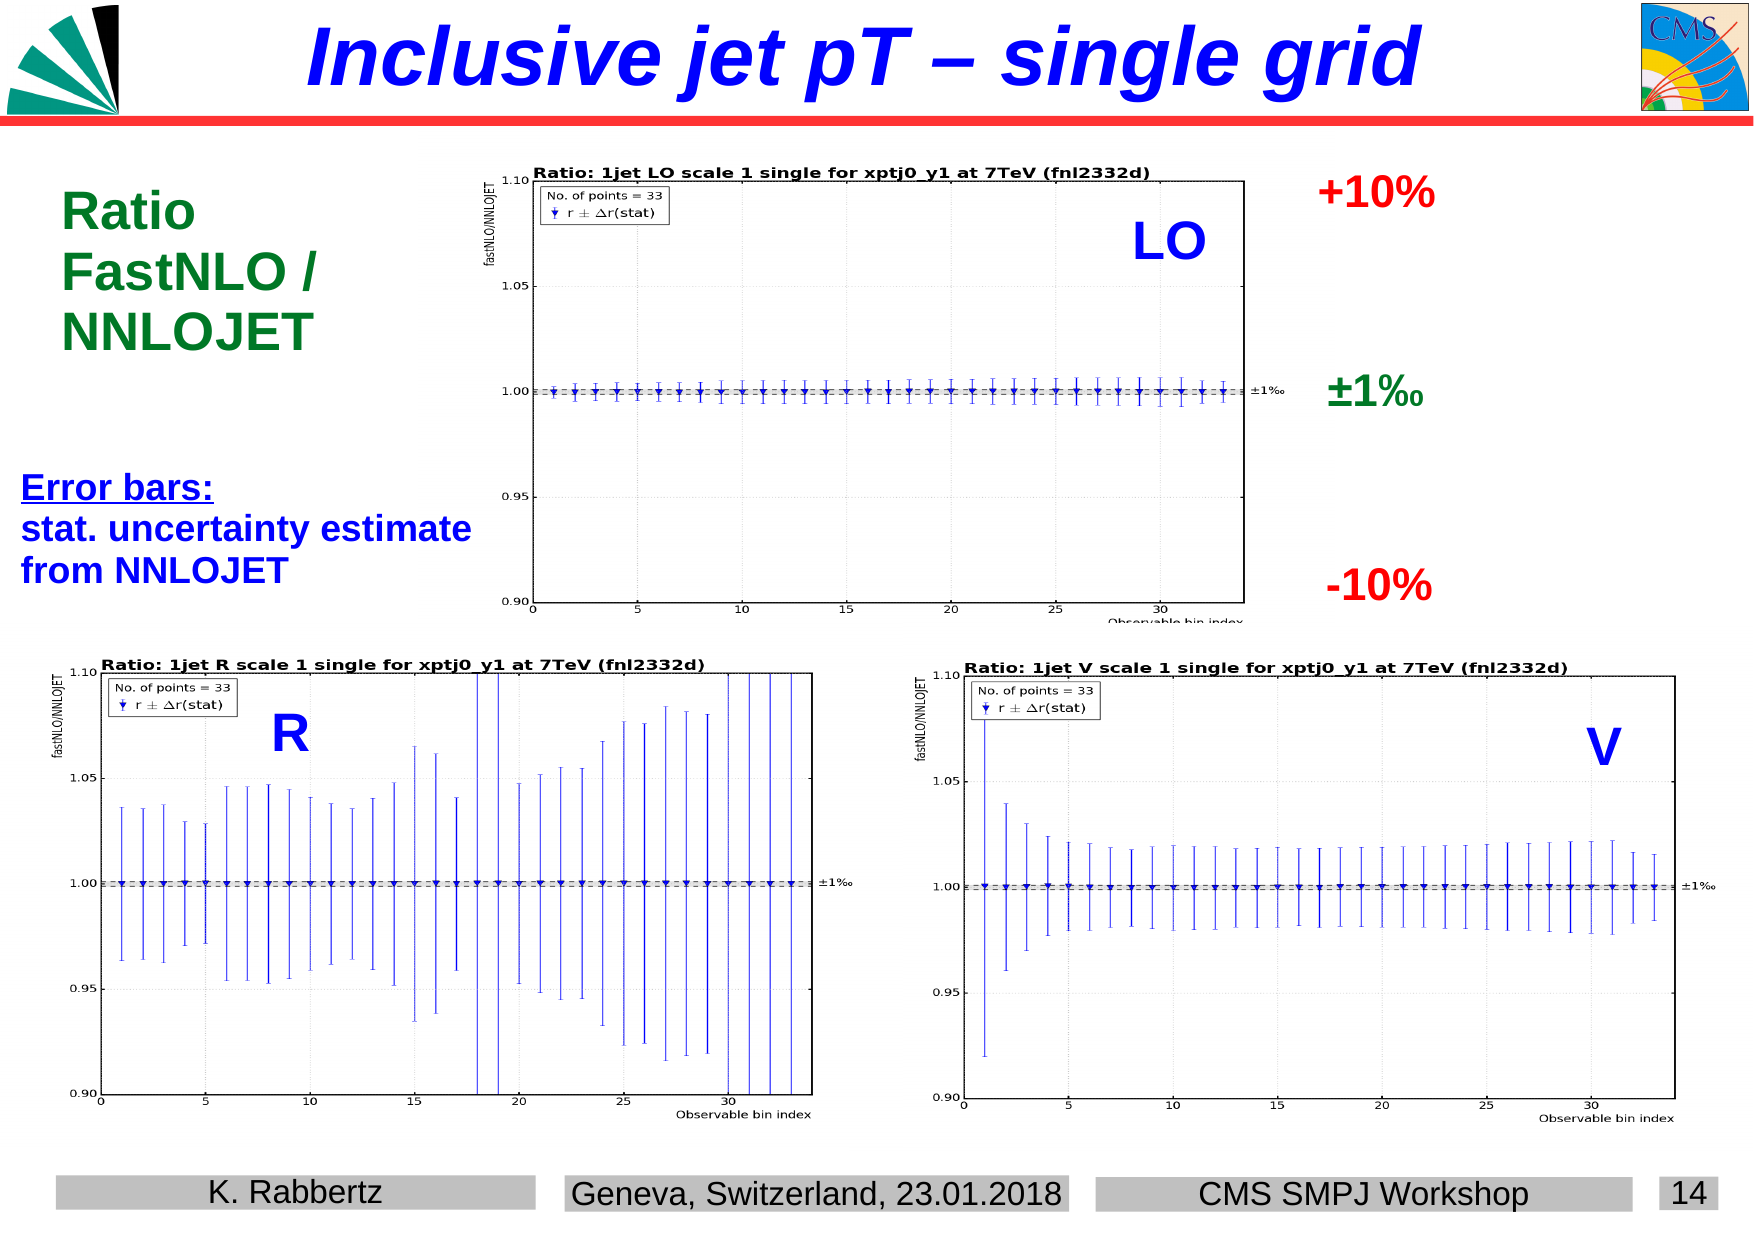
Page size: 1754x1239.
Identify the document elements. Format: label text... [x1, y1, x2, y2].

text_box -10% [1313, 553, 1445, 617]
picture [7, 5, 119, 116]
title Inclusive jet pT – single grid [123, 0, 1606, 114]
text_box LO [1120, 204, 1220, 278]
picture [0, 128, 1754, 1151]
picture [1641, 3, 1749, 111]
text_box Error bars: stat. uncertainty estimate from NNLOJET [8, 460, 488, 605]
text_box +10% [1305, 160, 1448, 224]
text_box R [259, 696, 320, 770]
text_box V [1574, 710, 1635, 783]
text_box ±1‰ [1315, 359, 1437, 423]
text_box Ratio FastNLO / NNLOJET [49, 174, 345, 369]
